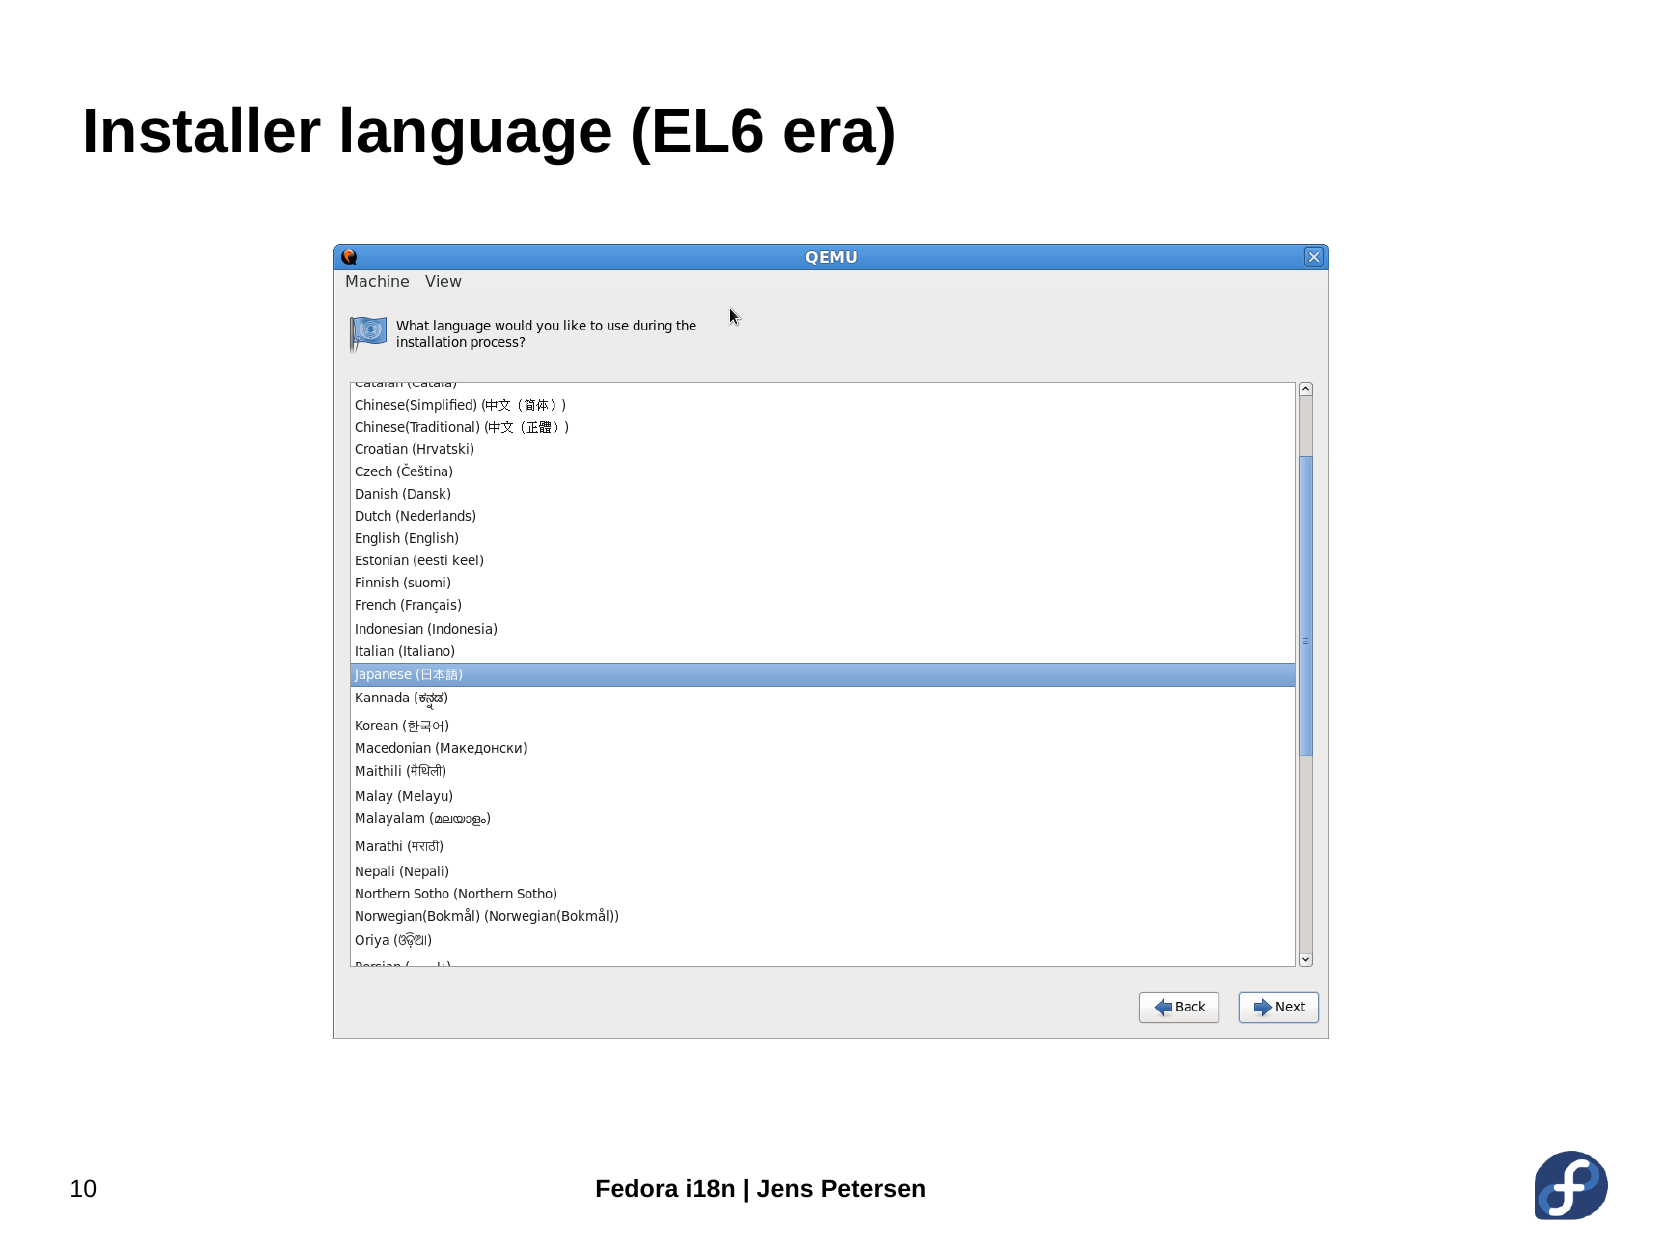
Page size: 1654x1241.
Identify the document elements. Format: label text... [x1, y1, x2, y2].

picture [1529, 1146, 1613, 1224]
picture [333, 244, 1329, 1039]
title Installer language (EL6 era) [82, 37, 1571, 226]
